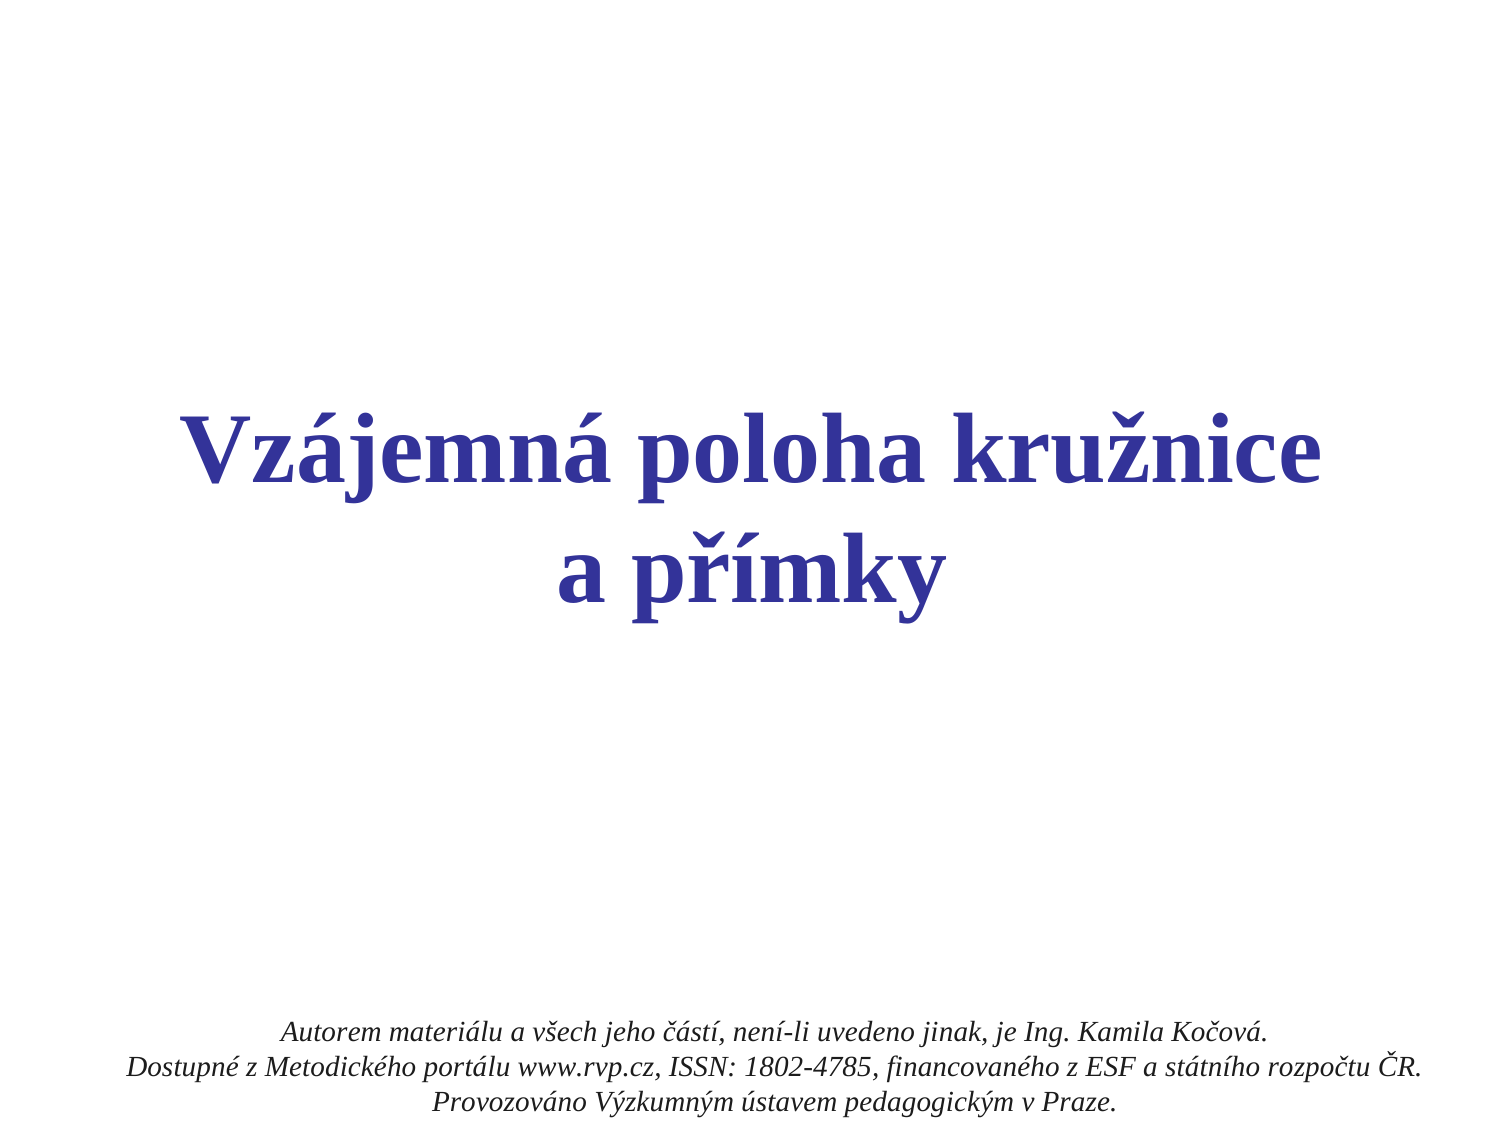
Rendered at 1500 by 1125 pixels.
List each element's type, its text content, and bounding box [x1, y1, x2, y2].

text_box Autorem materiálu a všech jeho částí, není-li uvedeno jinak, je Ing. Kamila Kočová. Dostupné z Metodického portálu www.rvp.cz, ISSN: 1802-4785, financovaného z ESF a státního rozpočtu ČR. Provozováno Výzkumným ústavem pedagogickým v Praze. [111, 1004, 1439, 1125]
text_box Vzájemná poloha kružnice a přímky [76, 408, 1427, 597]
